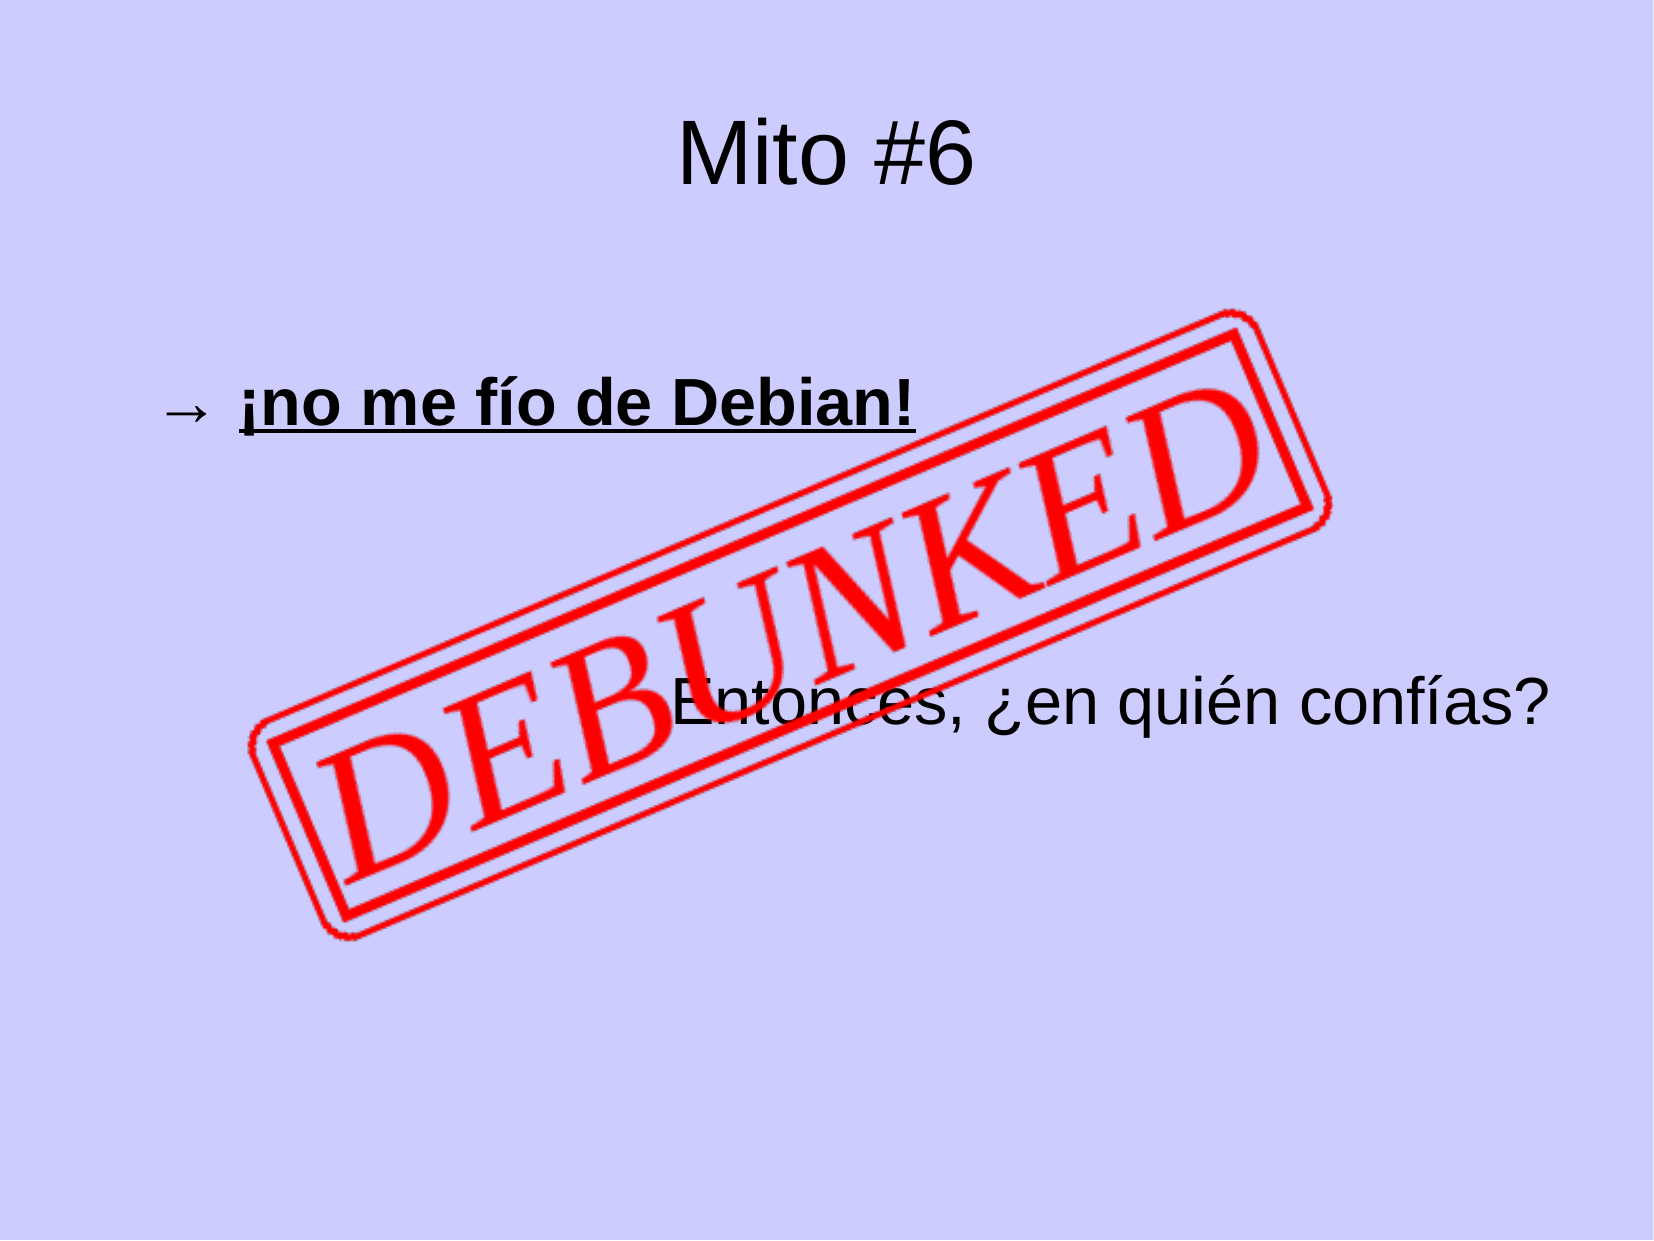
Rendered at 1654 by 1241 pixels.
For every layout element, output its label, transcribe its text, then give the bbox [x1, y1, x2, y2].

title Mito #6 [82, 49, 1571, 257]
picture [213, 293, 1345, 952]
list → ¡no me fío de Debian! Entonces, ¿en quién confías? [82, 290, 1571, 1010]
